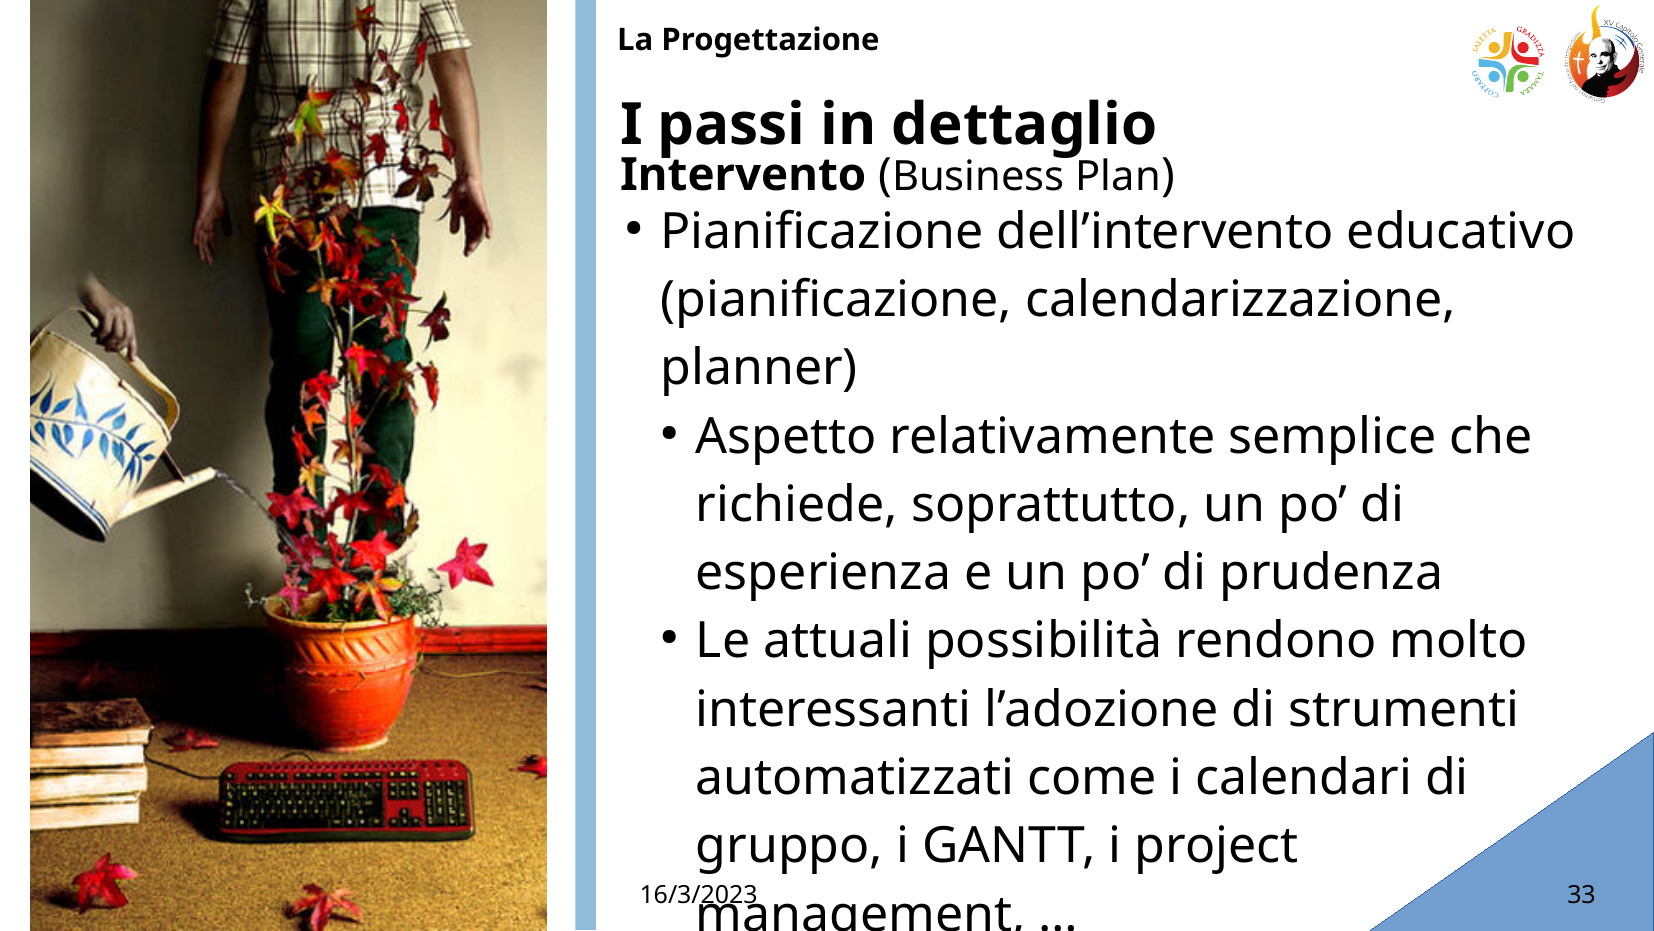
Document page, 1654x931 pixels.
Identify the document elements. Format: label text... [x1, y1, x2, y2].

picture [30, 0, 547, 931]
picture [1563, 4, 1646, 103]
text_box La Progettazione [602, 9, 1335, 63]
title I passi in dettaglio [620, 82, 1617, 154]
title Intervento (Business Plan) [620, 154, 1617, 189]
subtitle Pianificazione dell’intervento educativo (pianificazione, calendarizzazione, planner) Aspetto relativamente semplice che richiede, soprattutto, un po’ di esperienza e un po’ di prudenza Le attuali possibilità rendono molto interessanti l’adozione di strumenti automatizzati come i calendari di gruppo, i GANTT, i project management, … [624, 194, 1602, 891]
